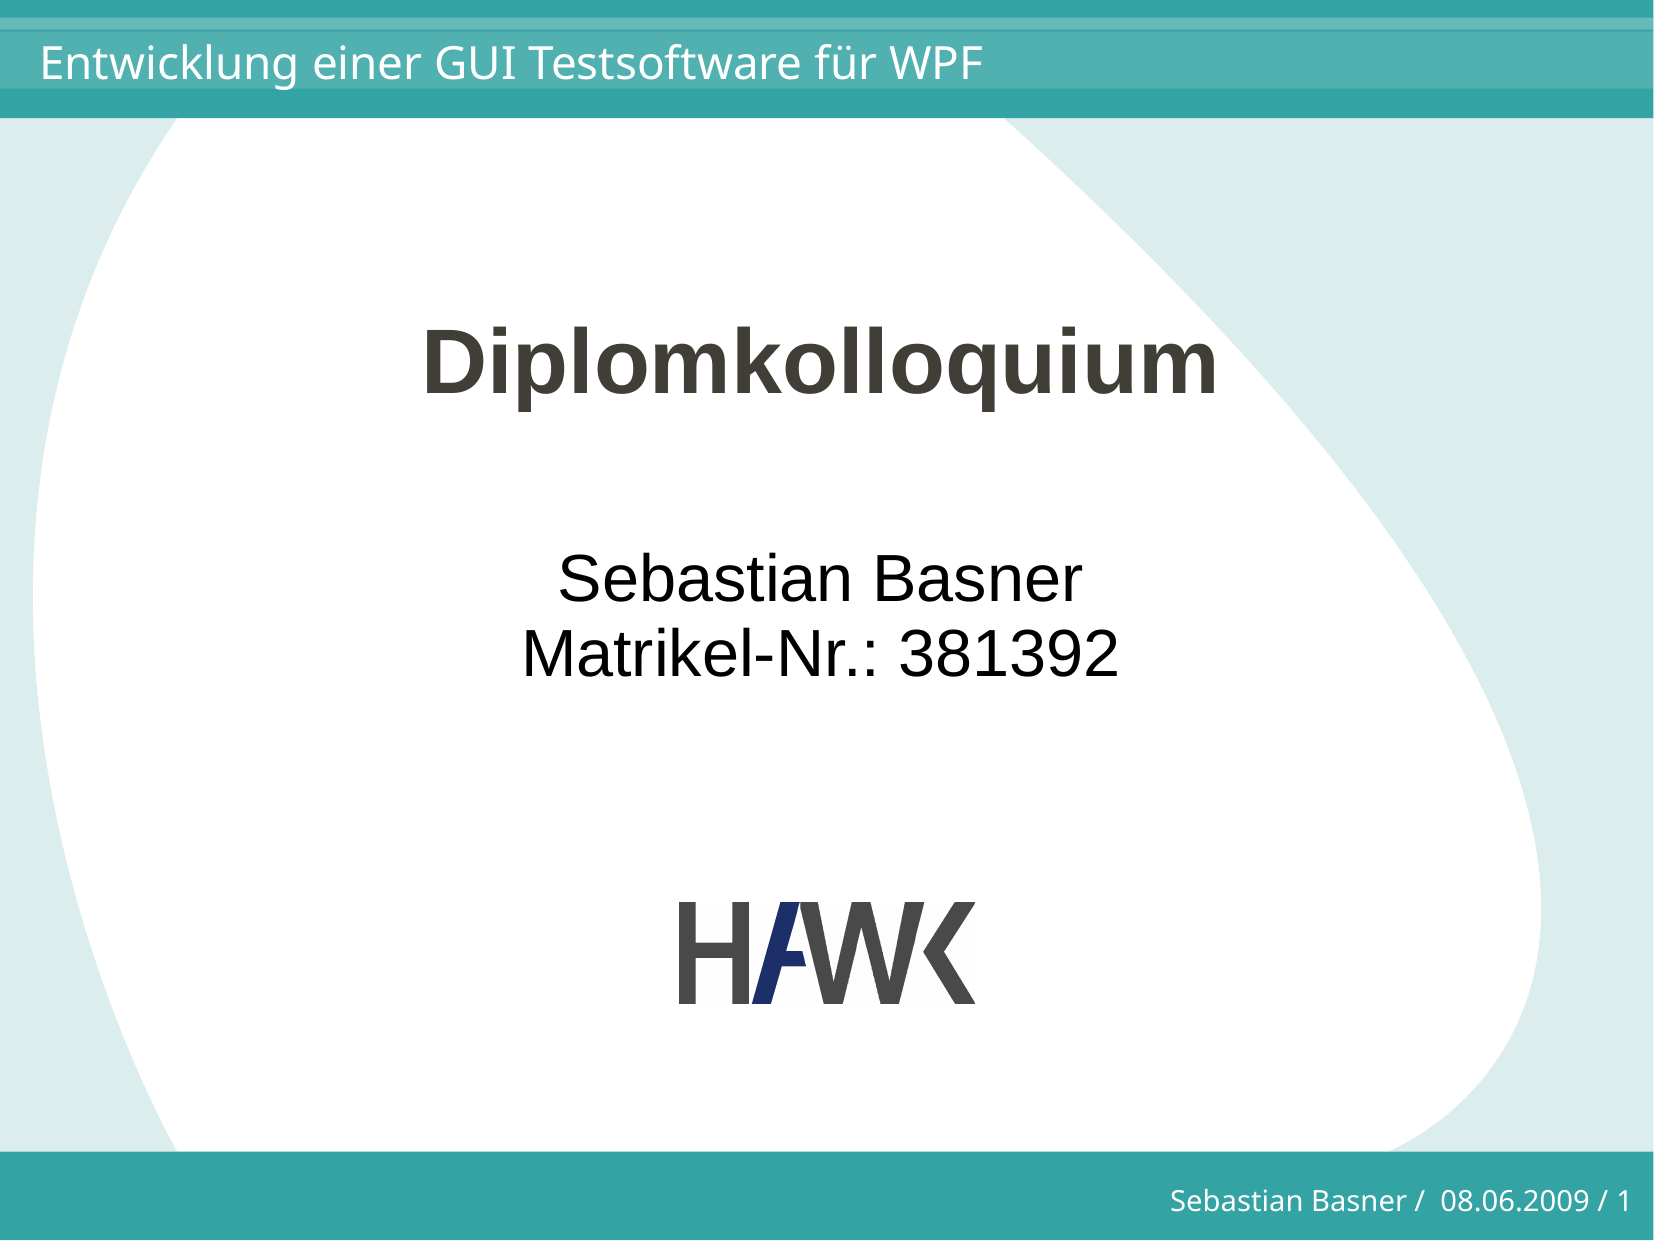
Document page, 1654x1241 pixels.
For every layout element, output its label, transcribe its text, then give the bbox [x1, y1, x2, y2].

subtitle Sebastian Basner Matrikel-Nr.: 381392 [76, 206, 1565, 1026]
picture [679, 902, 975, 1004]
